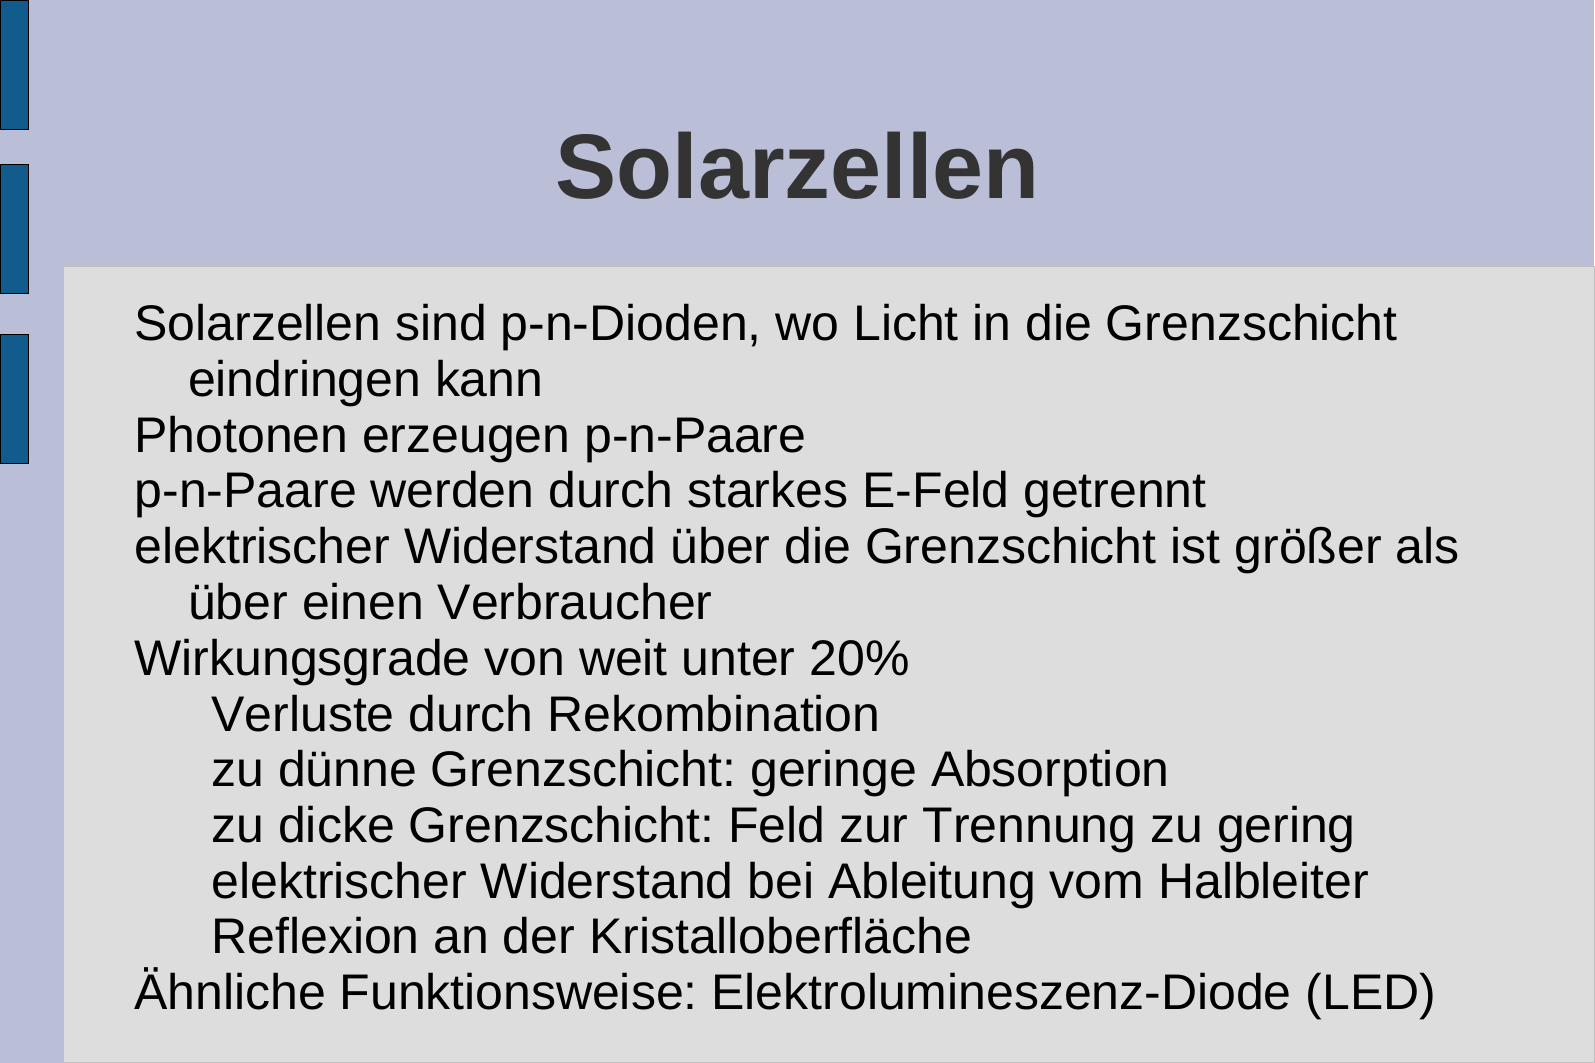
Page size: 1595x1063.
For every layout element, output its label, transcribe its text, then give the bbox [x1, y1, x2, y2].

list Solarzellen sind p-n-Dioden, wo Licht in die Grenzschicht eindringen kann Photonen erzeugen p-n-Paare p-n-Paare werden durch starkes E-Feld getrennt elektrischer Widerstand über die Grenzschicht ist größer als über einen Verbraucher Wirkungsgrade von weit unter 20% Verluste durch Rekombination zu dünne Grenzschicht: geringe Absorption zu dicke Grenzschicht: Feld zur Trennung zu gering elektrischer Widerstand bei Ableitung vom Halbleiter Reflexion an der Kristalloberfläche Ähnliche Funktionsweise: Elektrolumineszenz-Diode (LED) [117, 295, 1479, 1063]
title Solarzellen [117, 78, 1479, 256]
